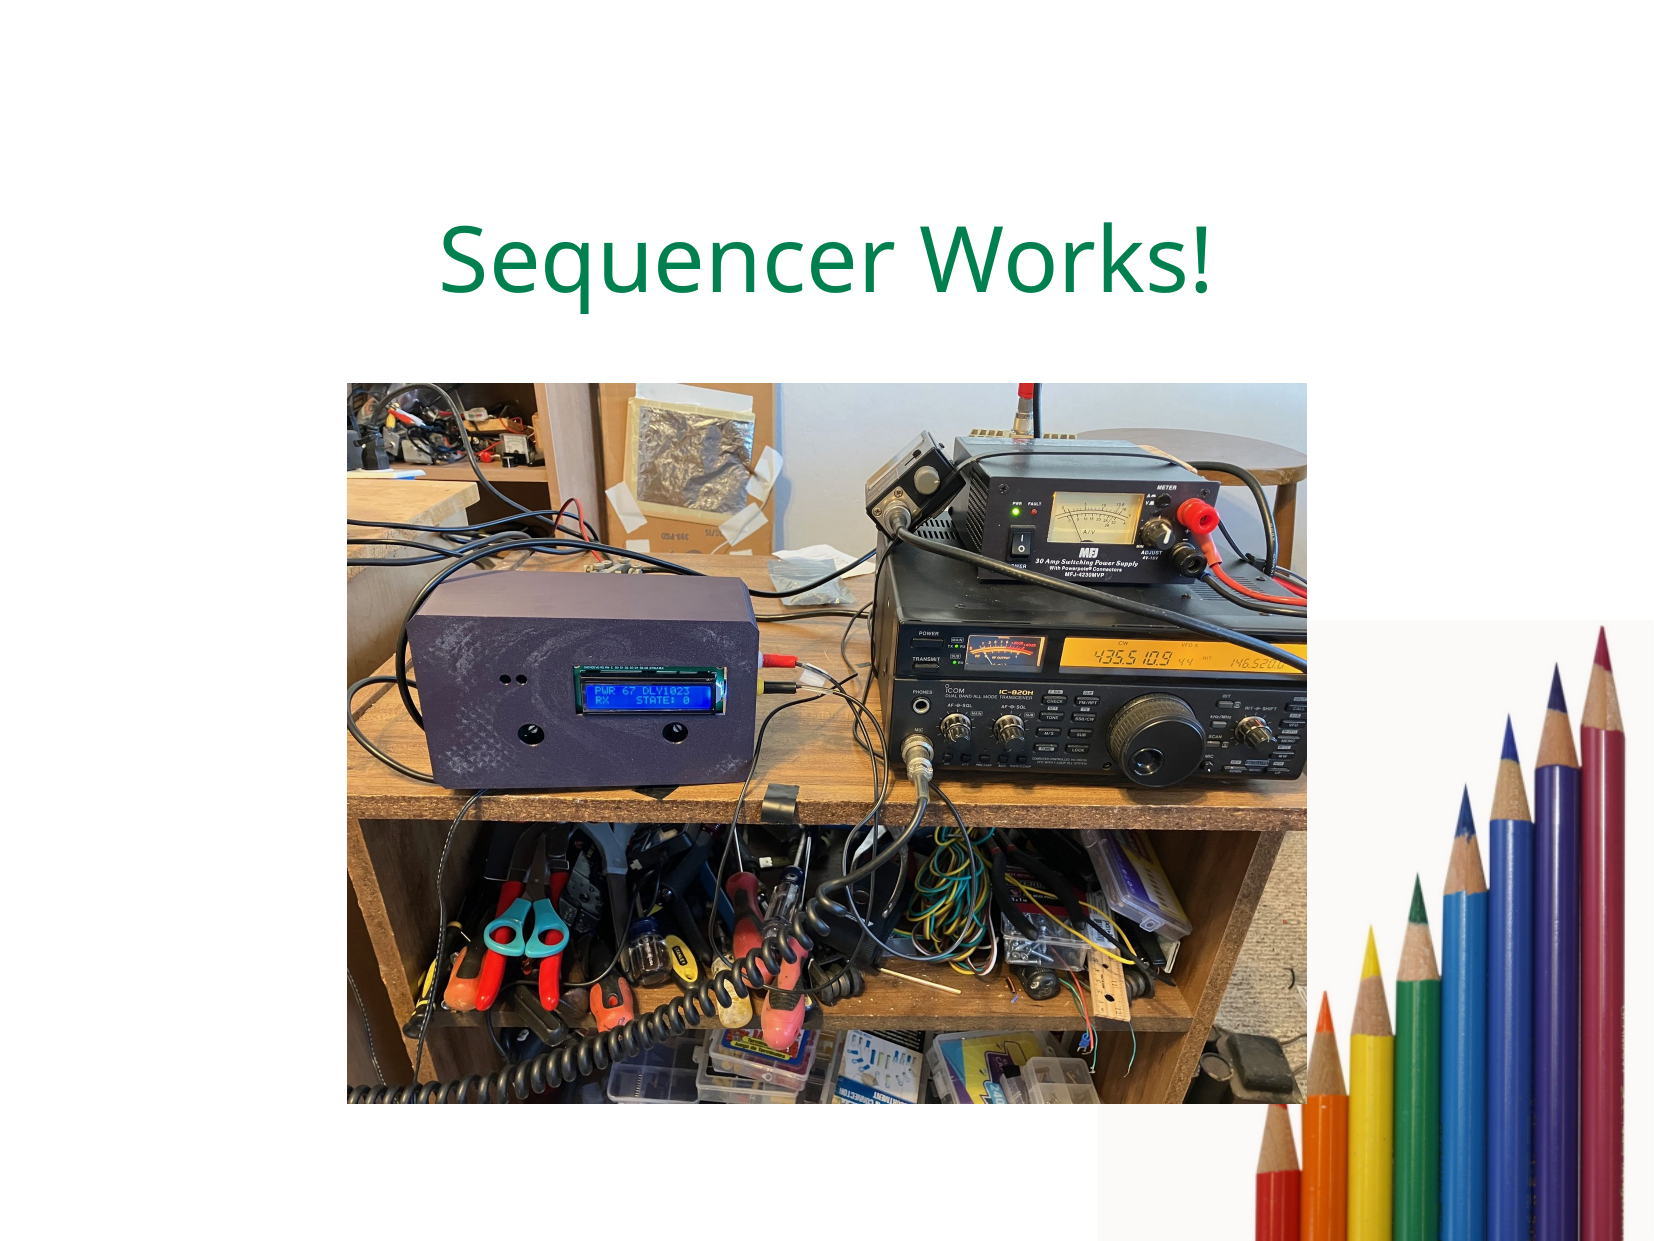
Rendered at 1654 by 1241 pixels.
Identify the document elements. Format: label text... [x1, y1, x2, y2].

picture [0, 0, 1654, 1241]
title Sequencer Works! [147, 153, 1506, 361]
